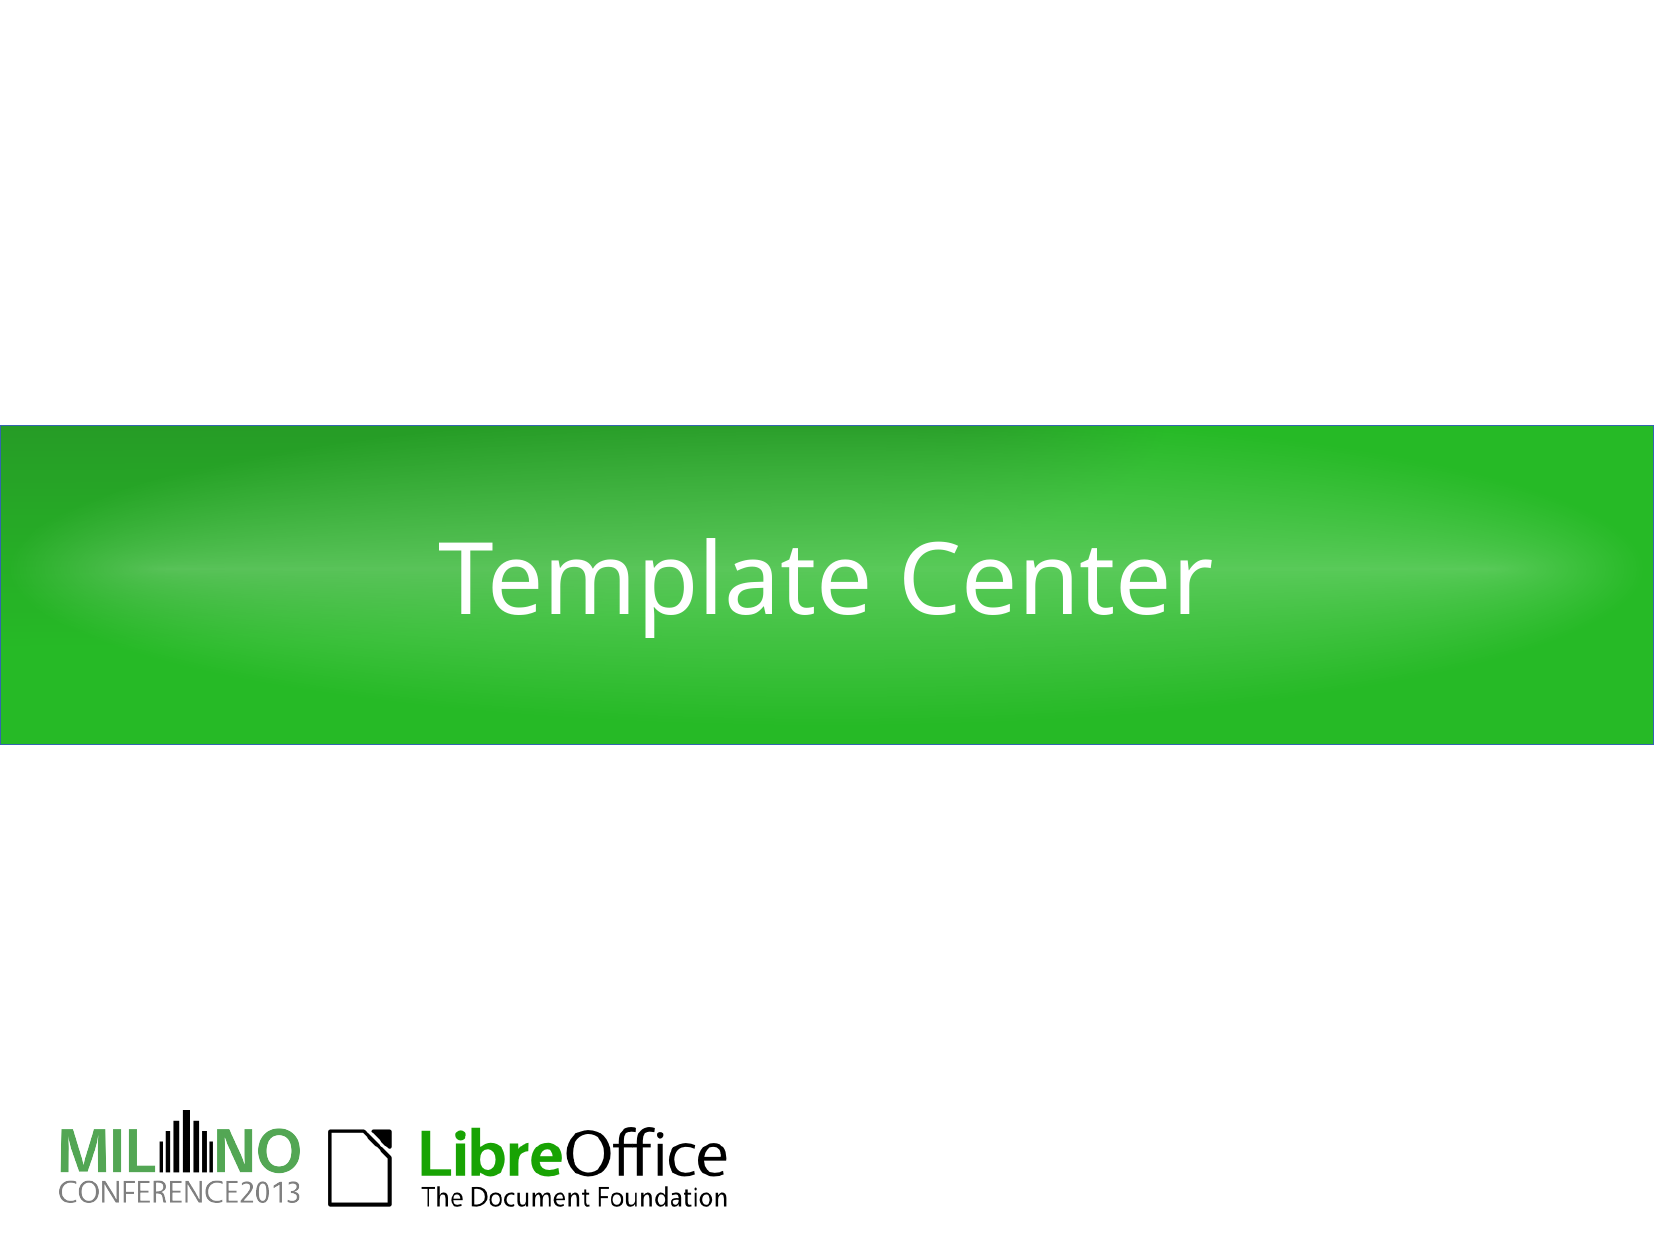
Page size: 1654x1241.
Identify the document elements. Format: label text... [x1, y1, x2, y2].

picture [59, 1092, 757, 1241]
title Template Center [82, 472, 1571, 680]
